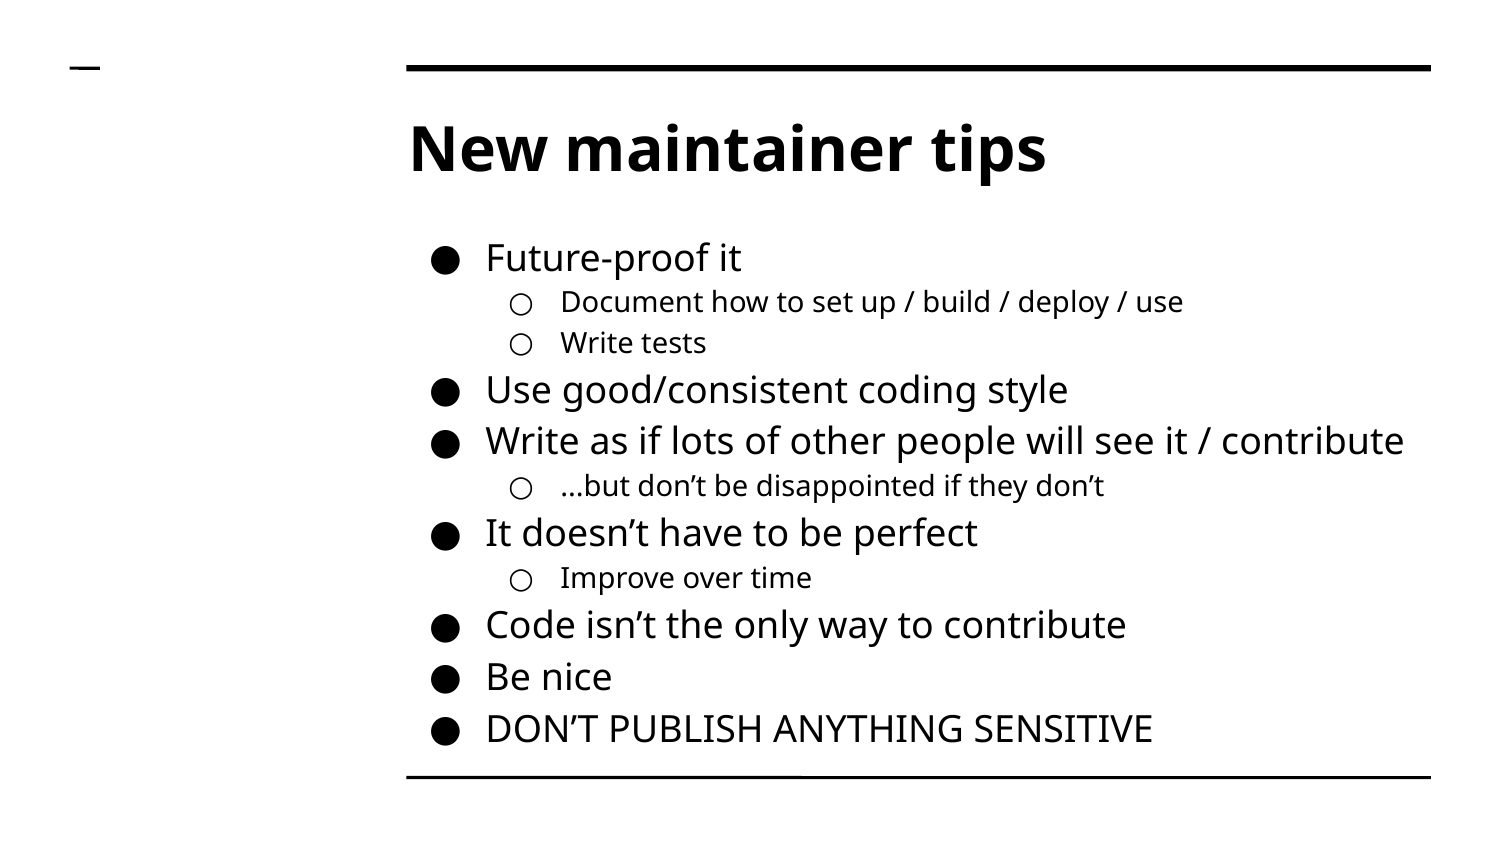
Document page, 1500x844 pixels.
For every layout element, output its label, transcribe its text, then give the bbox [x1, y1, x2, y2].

list Future-proof it Document how to set up / build / deploy / use Write tests Use good/consistent coding style Write as if lots of other people will see it / contribute ...but don’t be disappointed if they don’t It doesn’t have to be perfect Improve over time Code isn’t the only way to contribute Be nice DON’T PUBLISH ANYTHING SENSITIVE [395, 211, 1433, 705]
title New maintainer tips [393, 94, 1431, 199]
